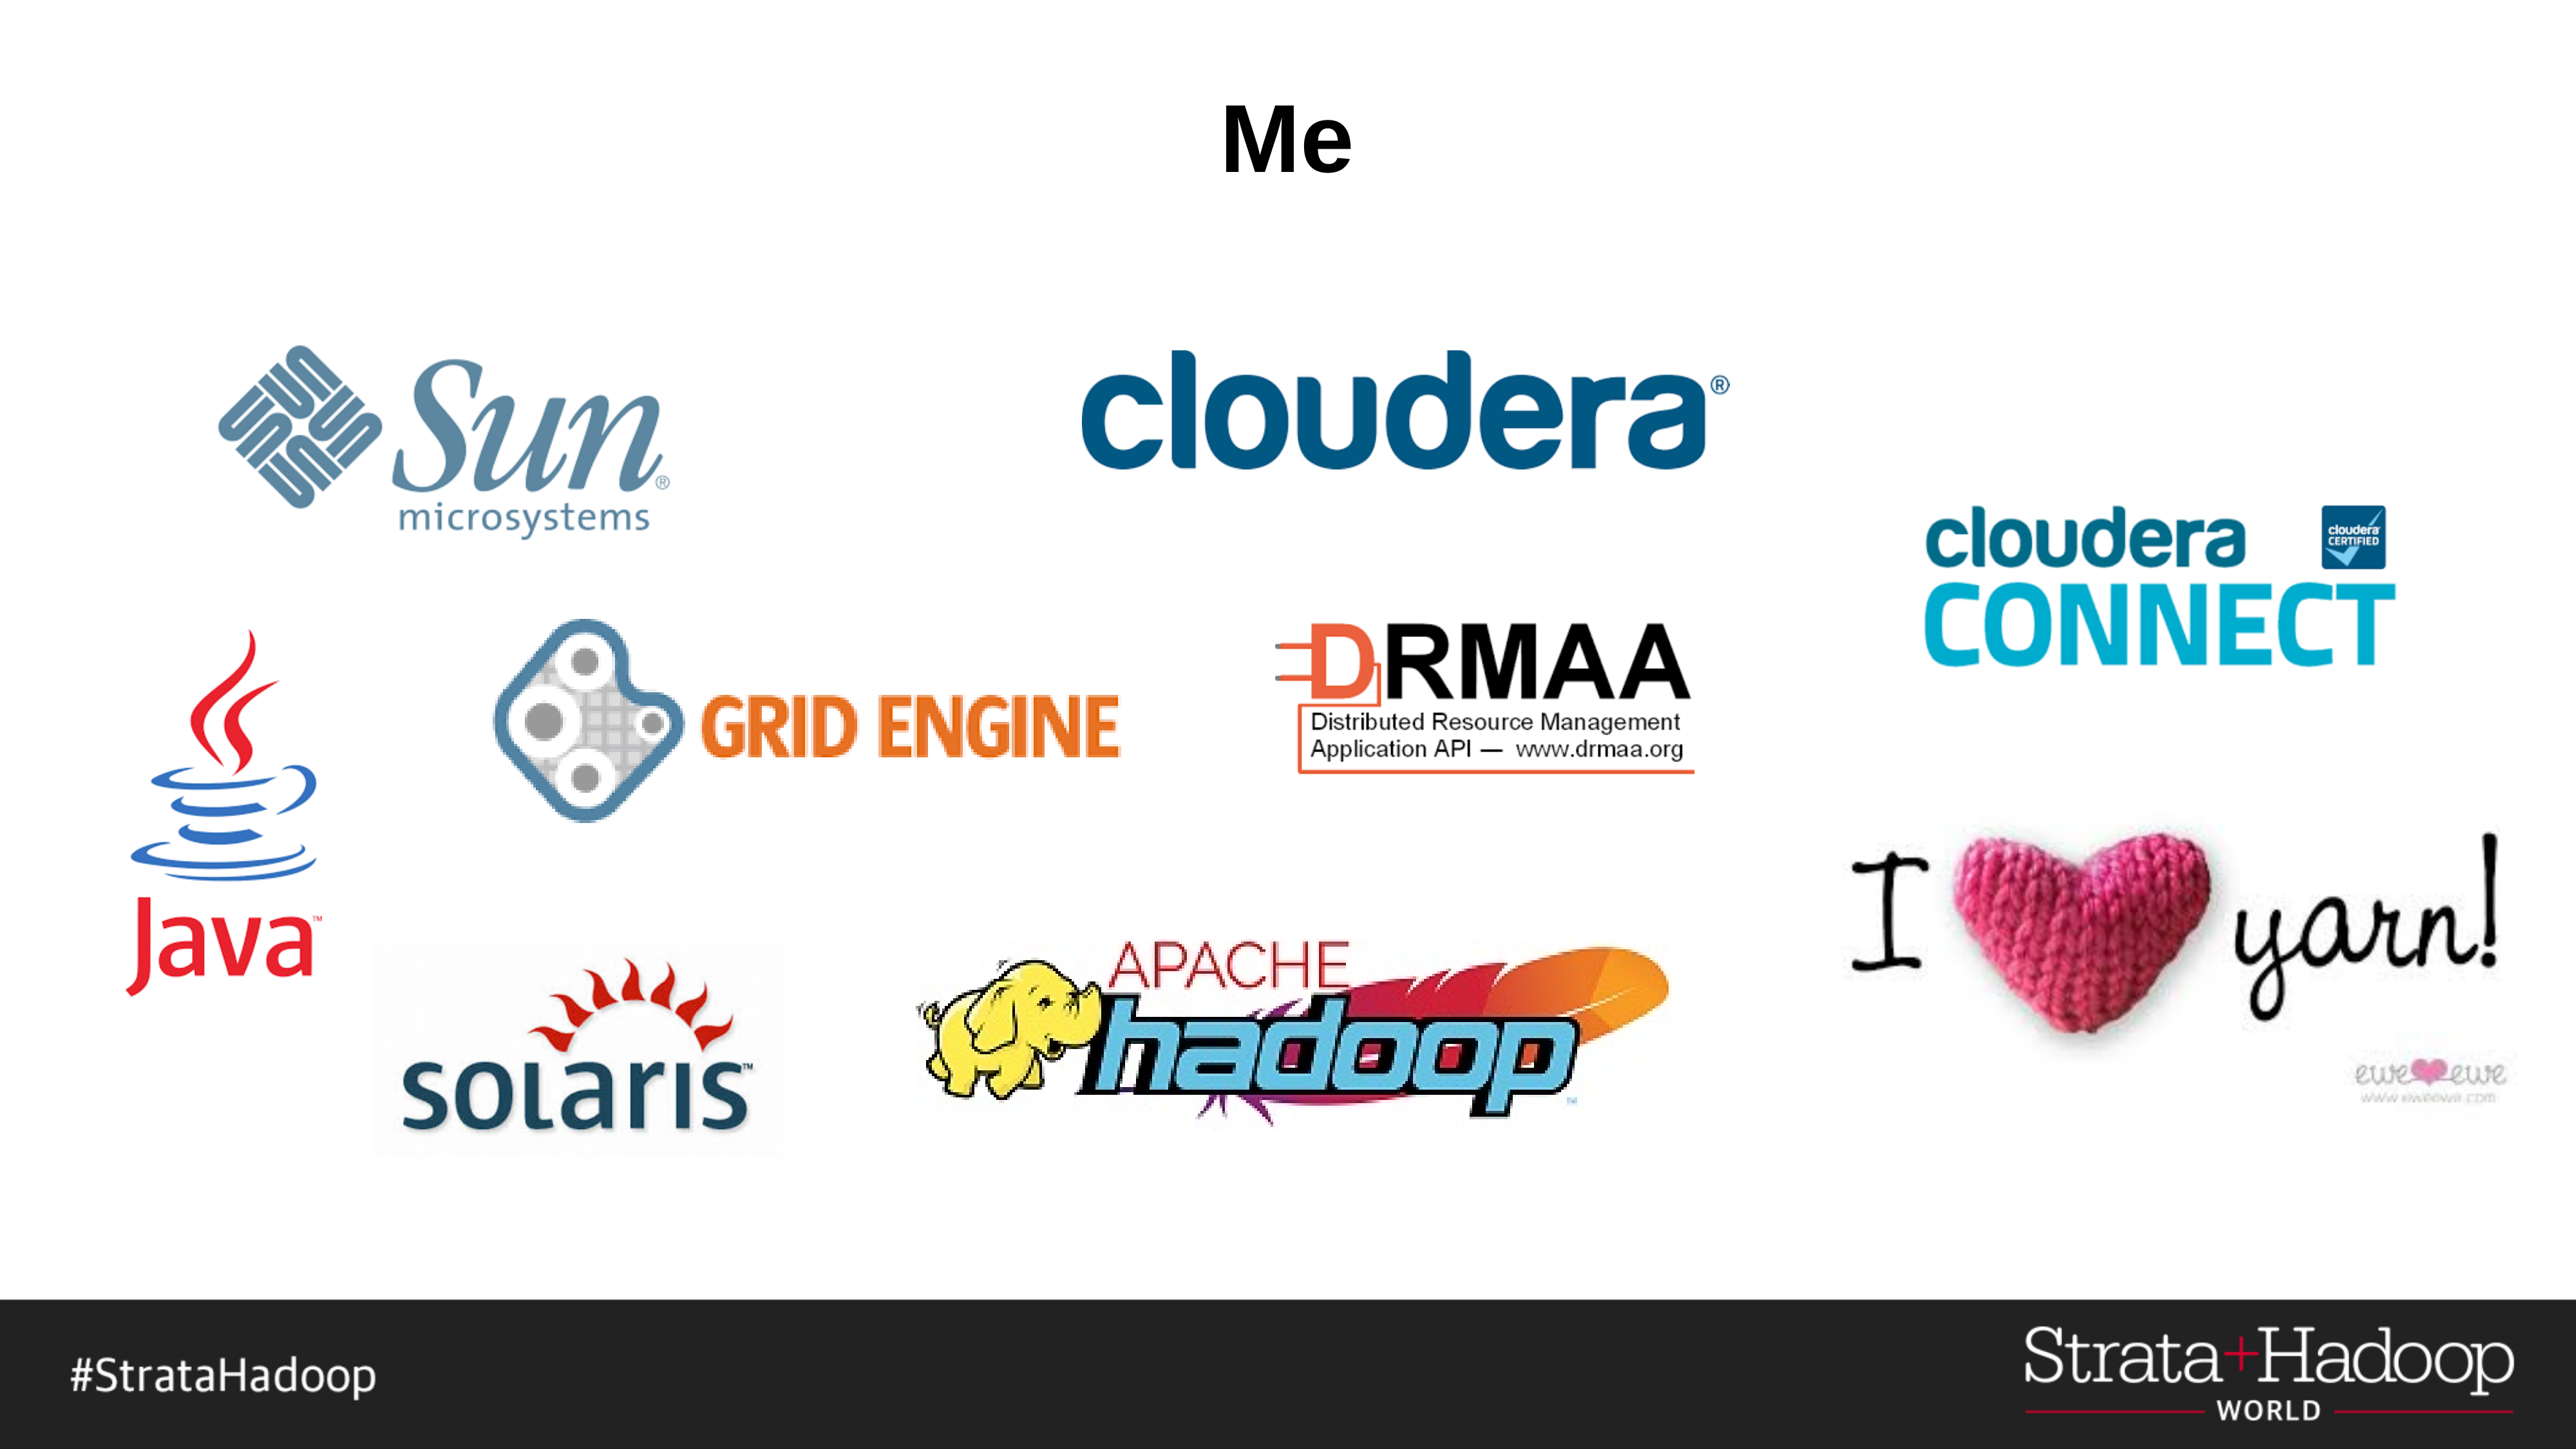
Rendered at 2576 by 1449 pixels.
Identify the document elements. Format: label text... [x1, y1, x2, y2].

title Me [65, 25, 2510, 243]
picture [0, 0, 2576, 1449]
